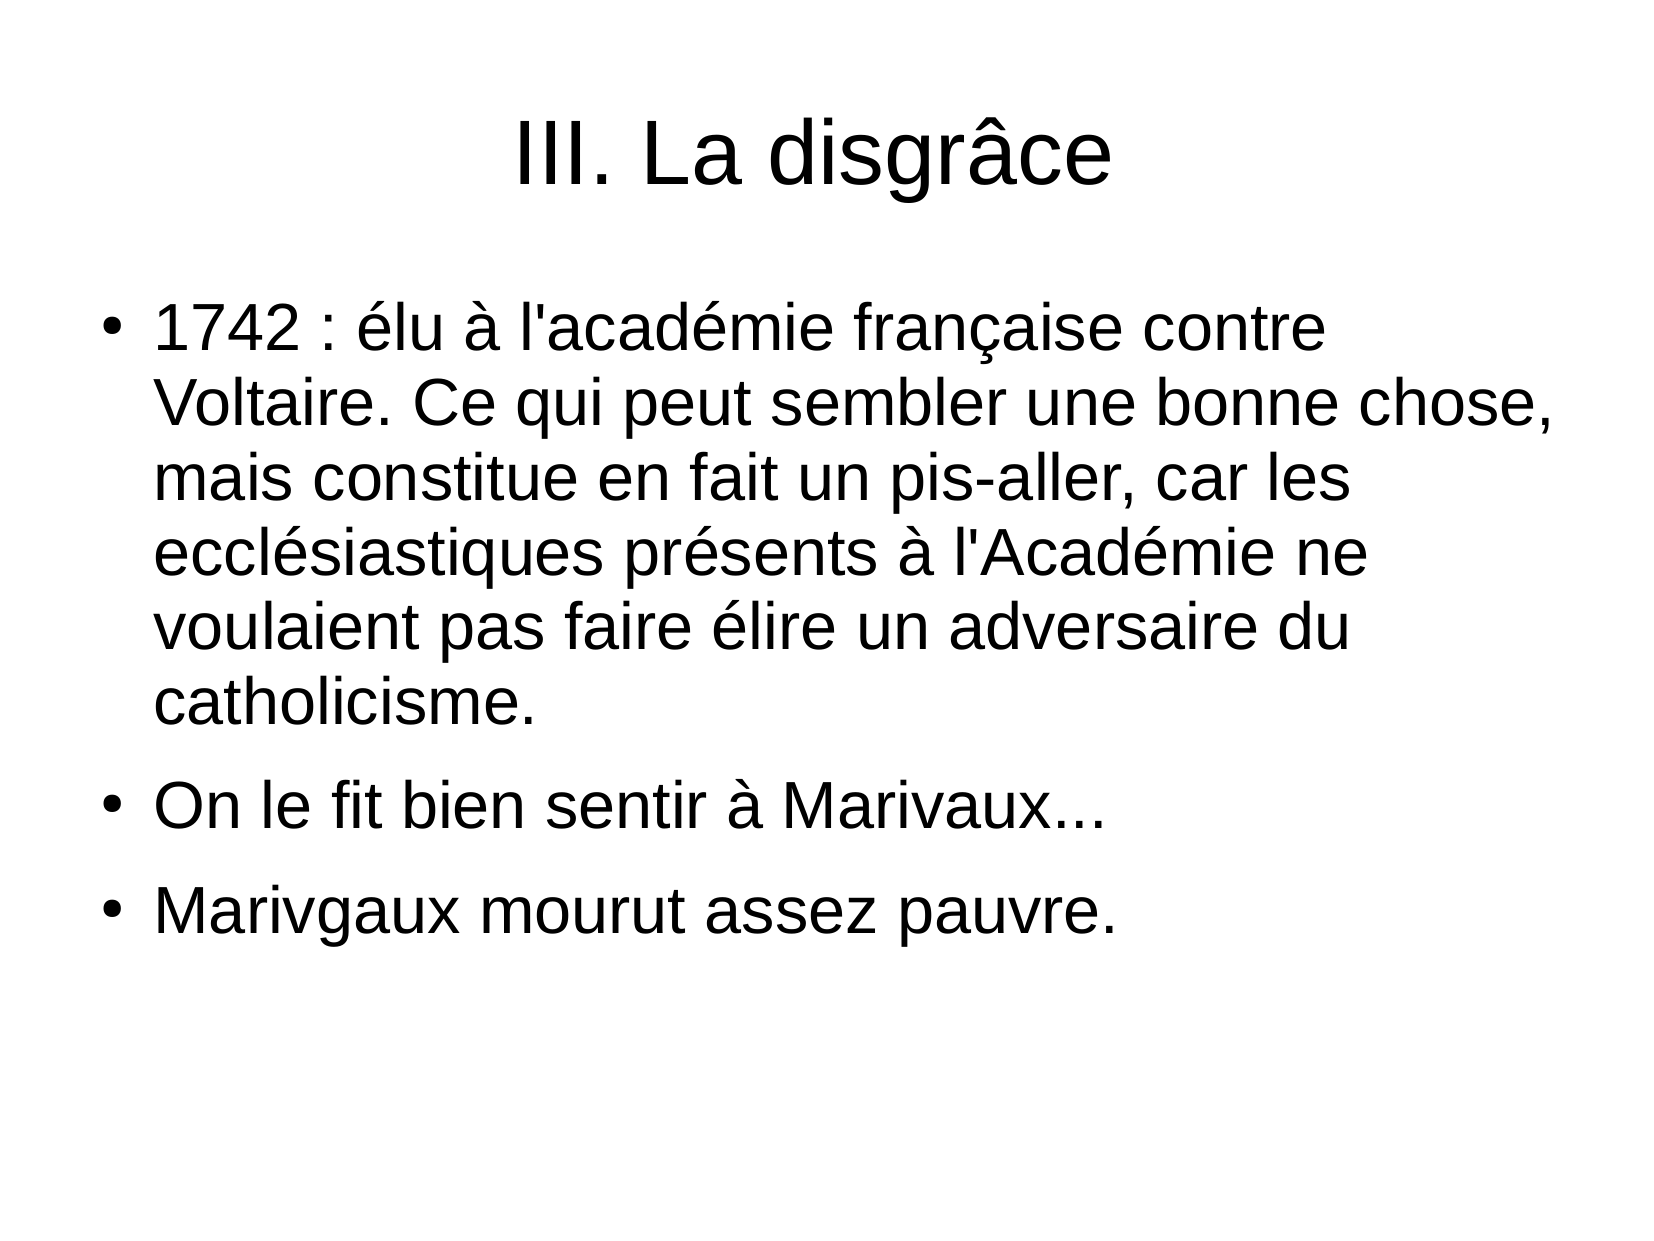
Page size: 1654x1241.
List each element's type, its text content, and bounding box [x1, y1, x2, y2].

list 1742 : élu à l'académie française contre Voltaire. Ce qui peut sembler une bonne chose, mais constitue en fait un pis-aller, car les ecclésiastiques présents à l'Académie ne voulaient pas faire élire un adversaire du catholicisme. On le fit bien sentir à Marivaux... Marivgaux mourut assez pauvre. [82, 290, 1571, 1010]
title III. La disgrâce [82, 49, 1571, 257]
